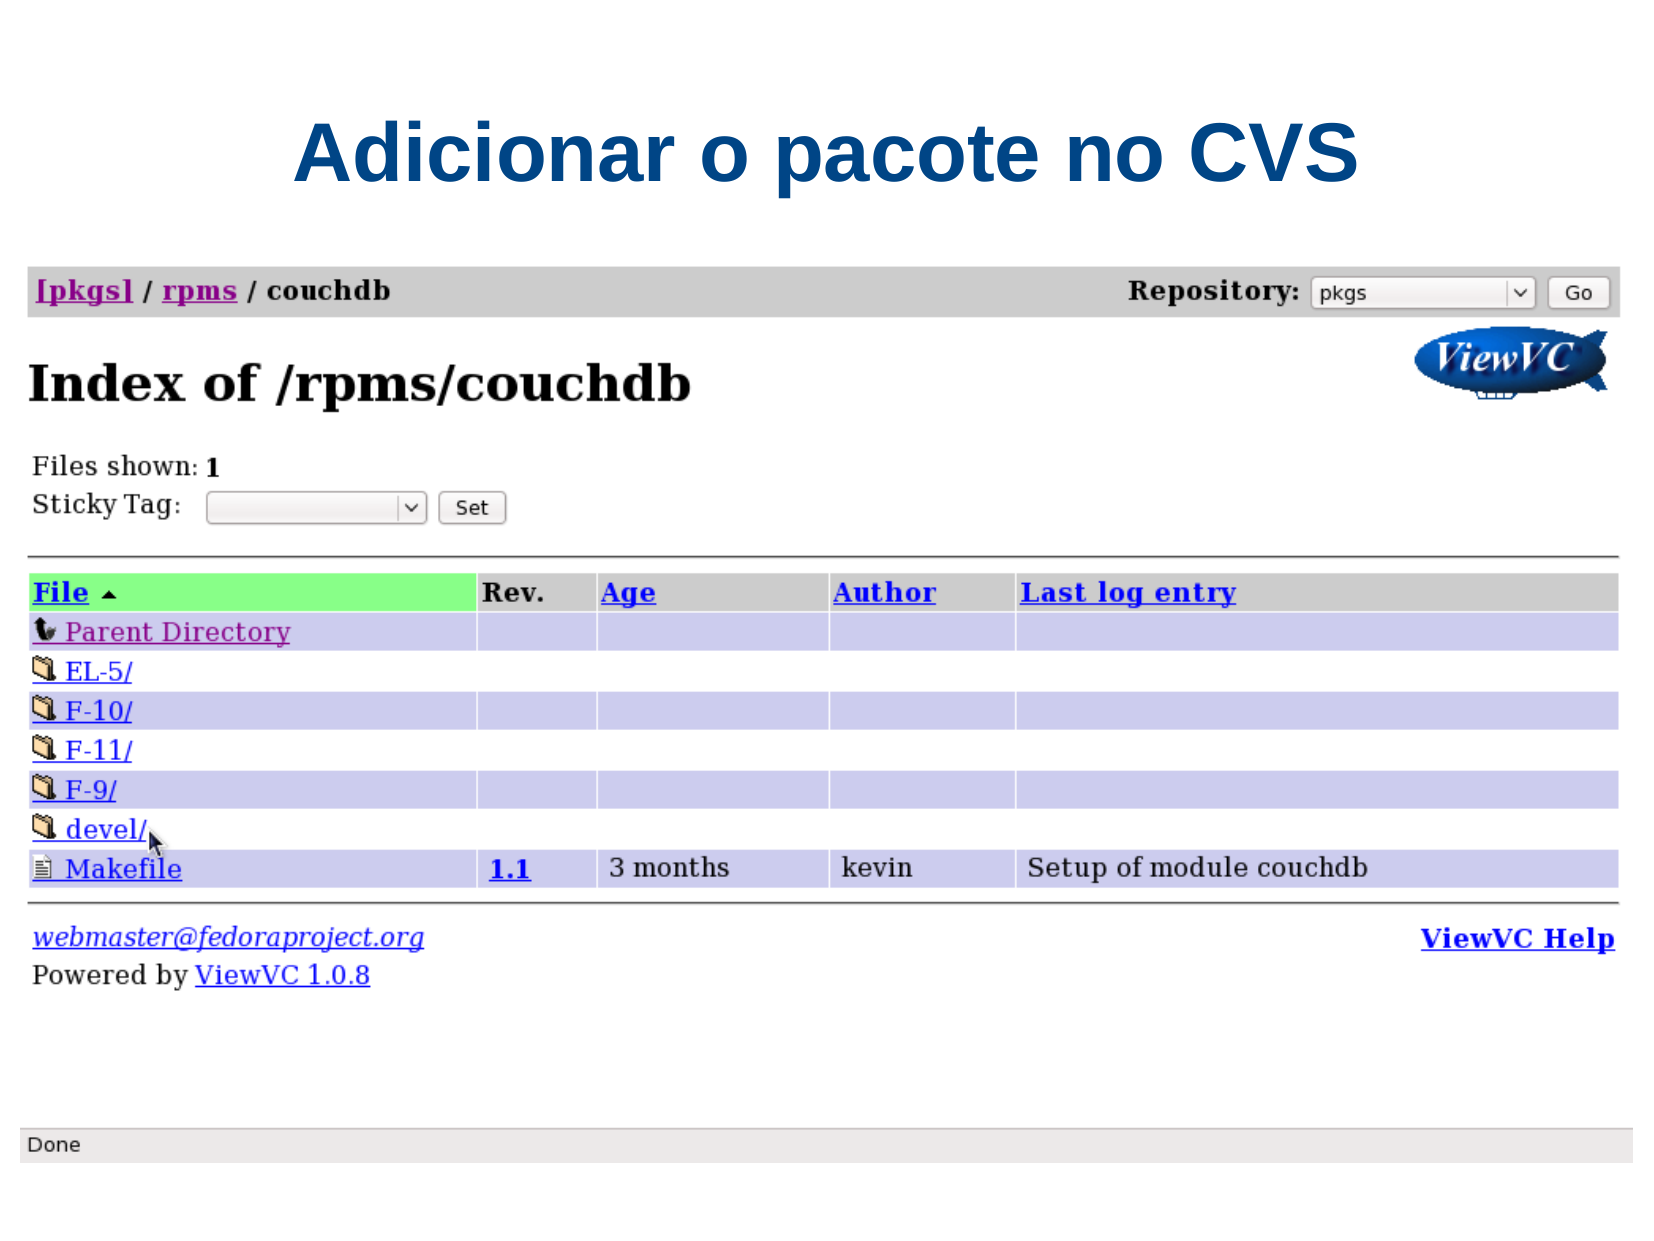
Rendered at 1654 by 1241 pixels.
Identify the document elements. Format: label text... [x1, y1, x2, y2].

picture [20, 259, 1633, 1163]
title Adicionar o pacote no CVS [82, 56, 1571, 250]
